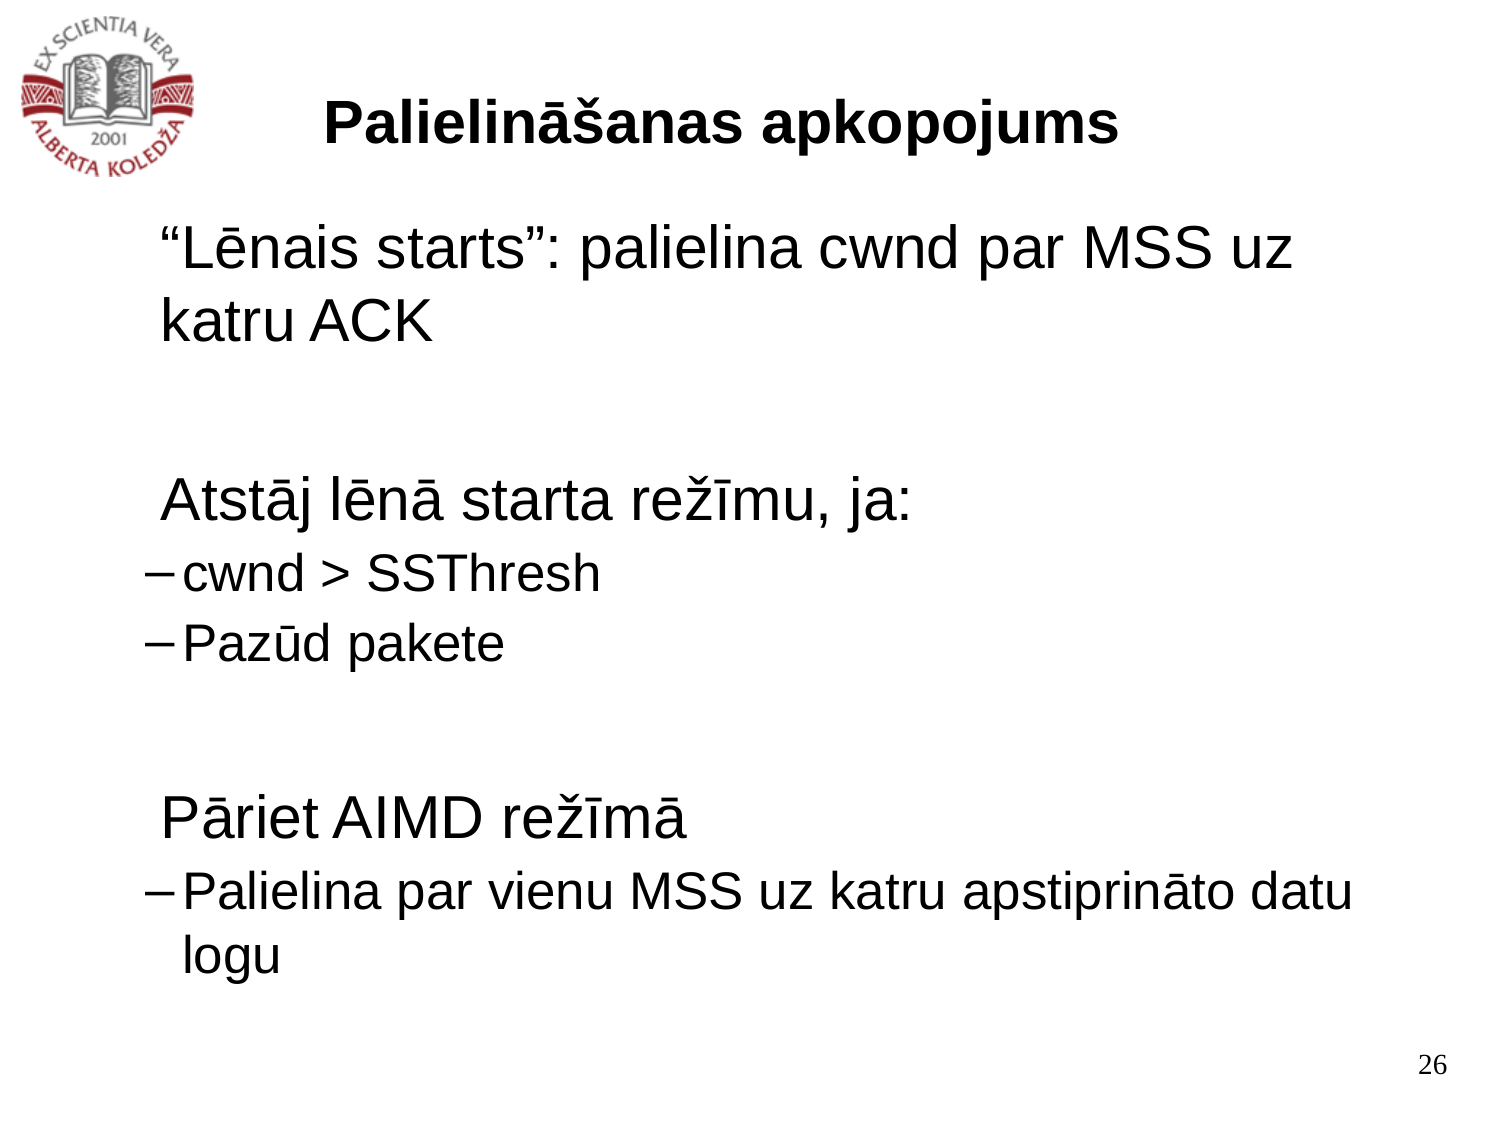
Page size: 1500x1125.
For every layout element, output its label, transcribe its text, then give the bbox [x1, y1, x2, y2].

picture [21, 16, 194, 177]
title Palielināšanas apkopojums [50, 62, 1374, 175]
list “Lēnais starts”: palielina cwnd par MSS uz katru ACK Atstāj lēnā starta režīmu, ja: cwnd > SSThresh Pazūd pakete Pāriet AIMD režīmā Palielina par vienu MSS uz katru apstiprināto datu logu [74, 200, 1463, 1101]
text_box <skaitlis> [1312, 1037, 1463, 1101]
